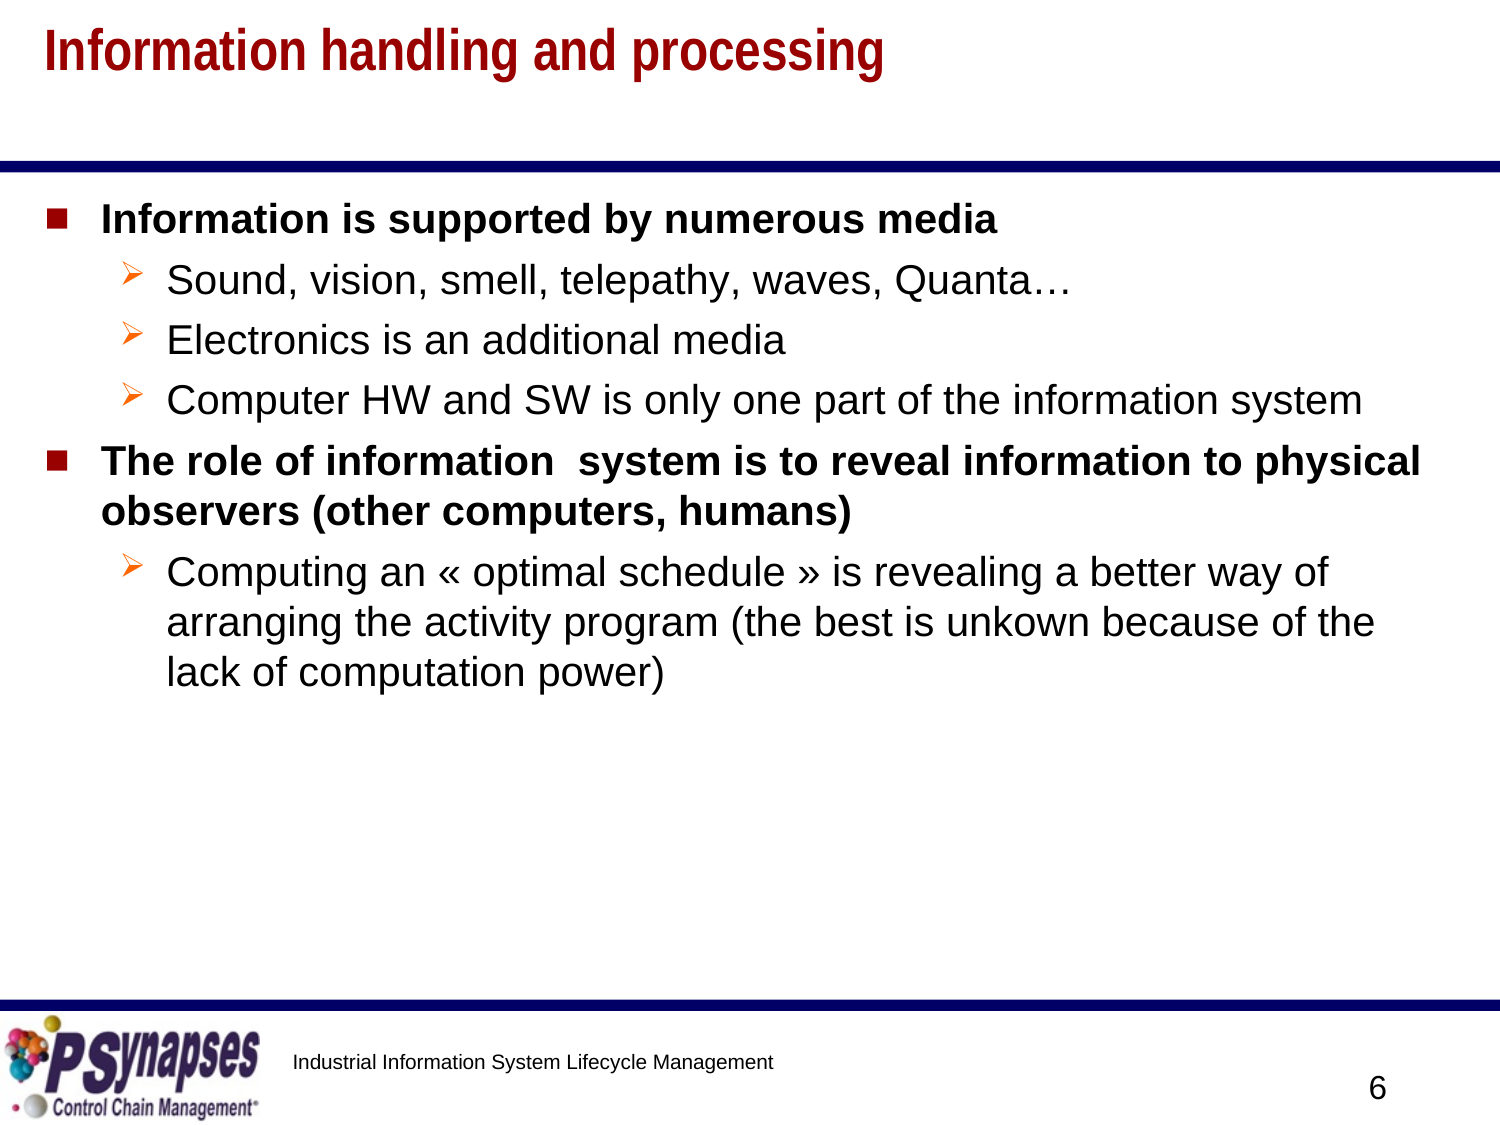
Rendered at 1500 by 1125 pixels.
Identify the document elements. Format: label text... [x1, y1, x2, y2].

list Information is supported by numerous media Sound, vision, smell, telepathy, waves, Quanta… Electronics is an additional media Computer HW and SW is only one part of the information system The role of information system is to reveal information to physical observers (other computers, humans) Computing an « optimal schedule » is revealing a better way of arranging the activity program (the best is unkown because of the lack of computation power) [29, 184, 1471, 988]
picture [0, 1011, 260, 1125]
title Information handling and processing [29, 12, 1471, 138]
